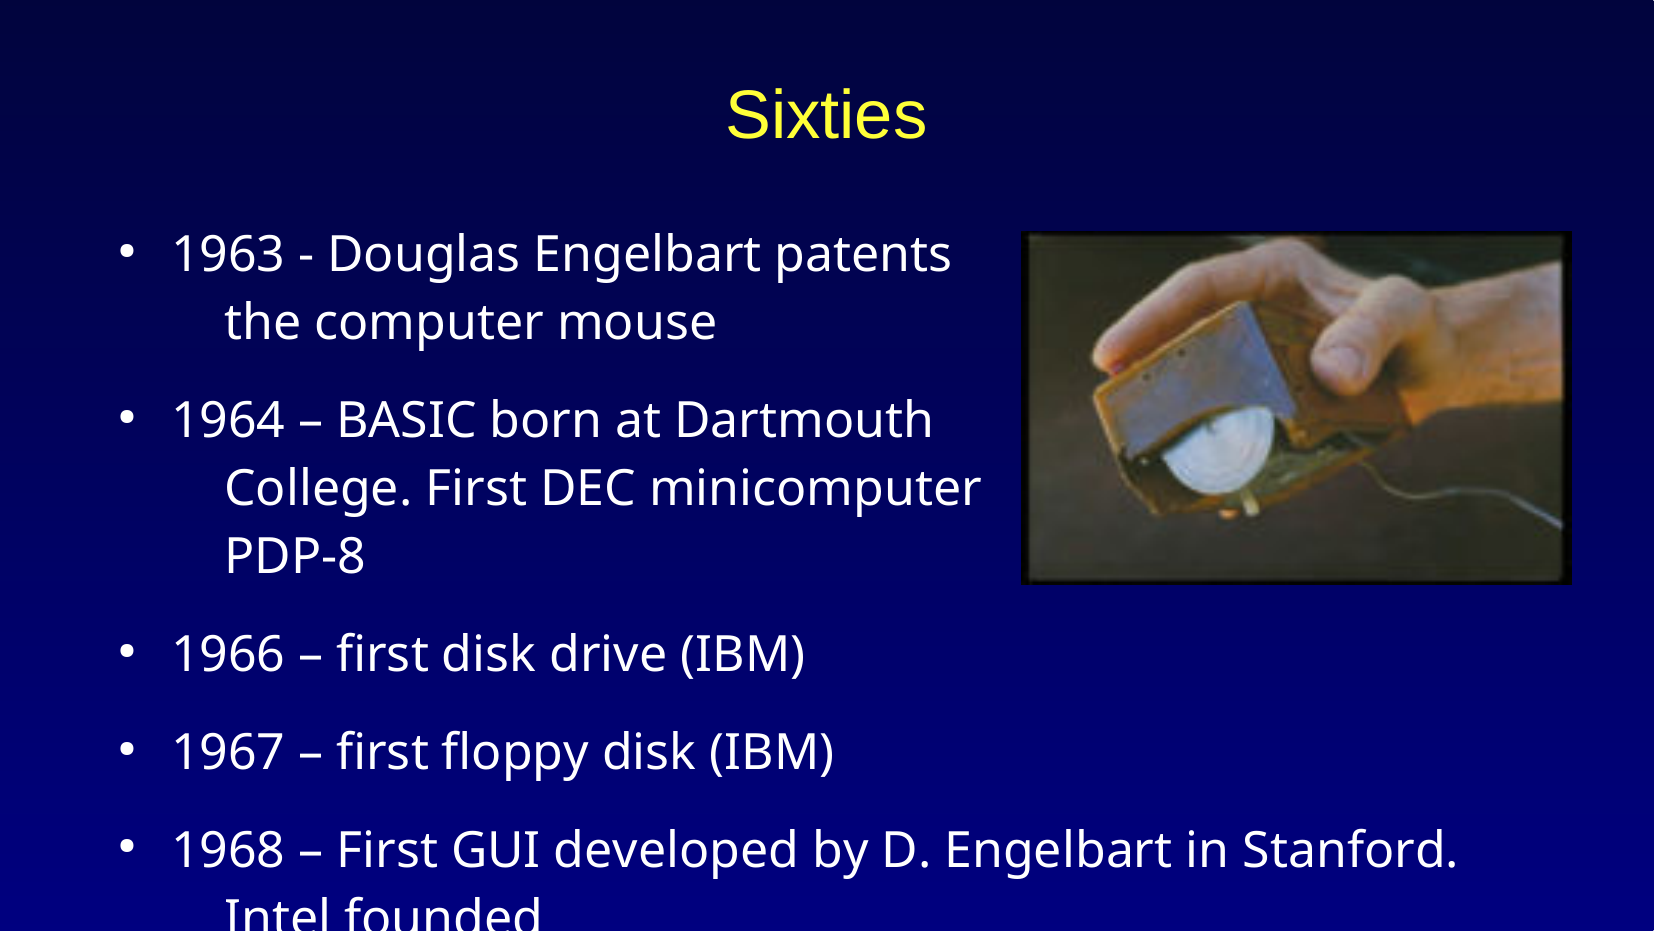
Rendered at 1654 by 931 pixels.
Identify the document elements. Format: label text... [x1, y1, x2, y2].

list 1963 - Douglas Engelbart patents the computer mouse 1964 – BASIC born at Dartmouth College. First DEC minicomputer PDP-8 1966 – first disk drive (IBM) 1967 – first floppy disk (IBM) 1968 – First GUI developed by D. Engelbart in Stanford. Intel founded [82, 217, 1571, 931]
title Sixties [82, 37, 1571, 193]
picture [1021, 231, 1572, 585]
